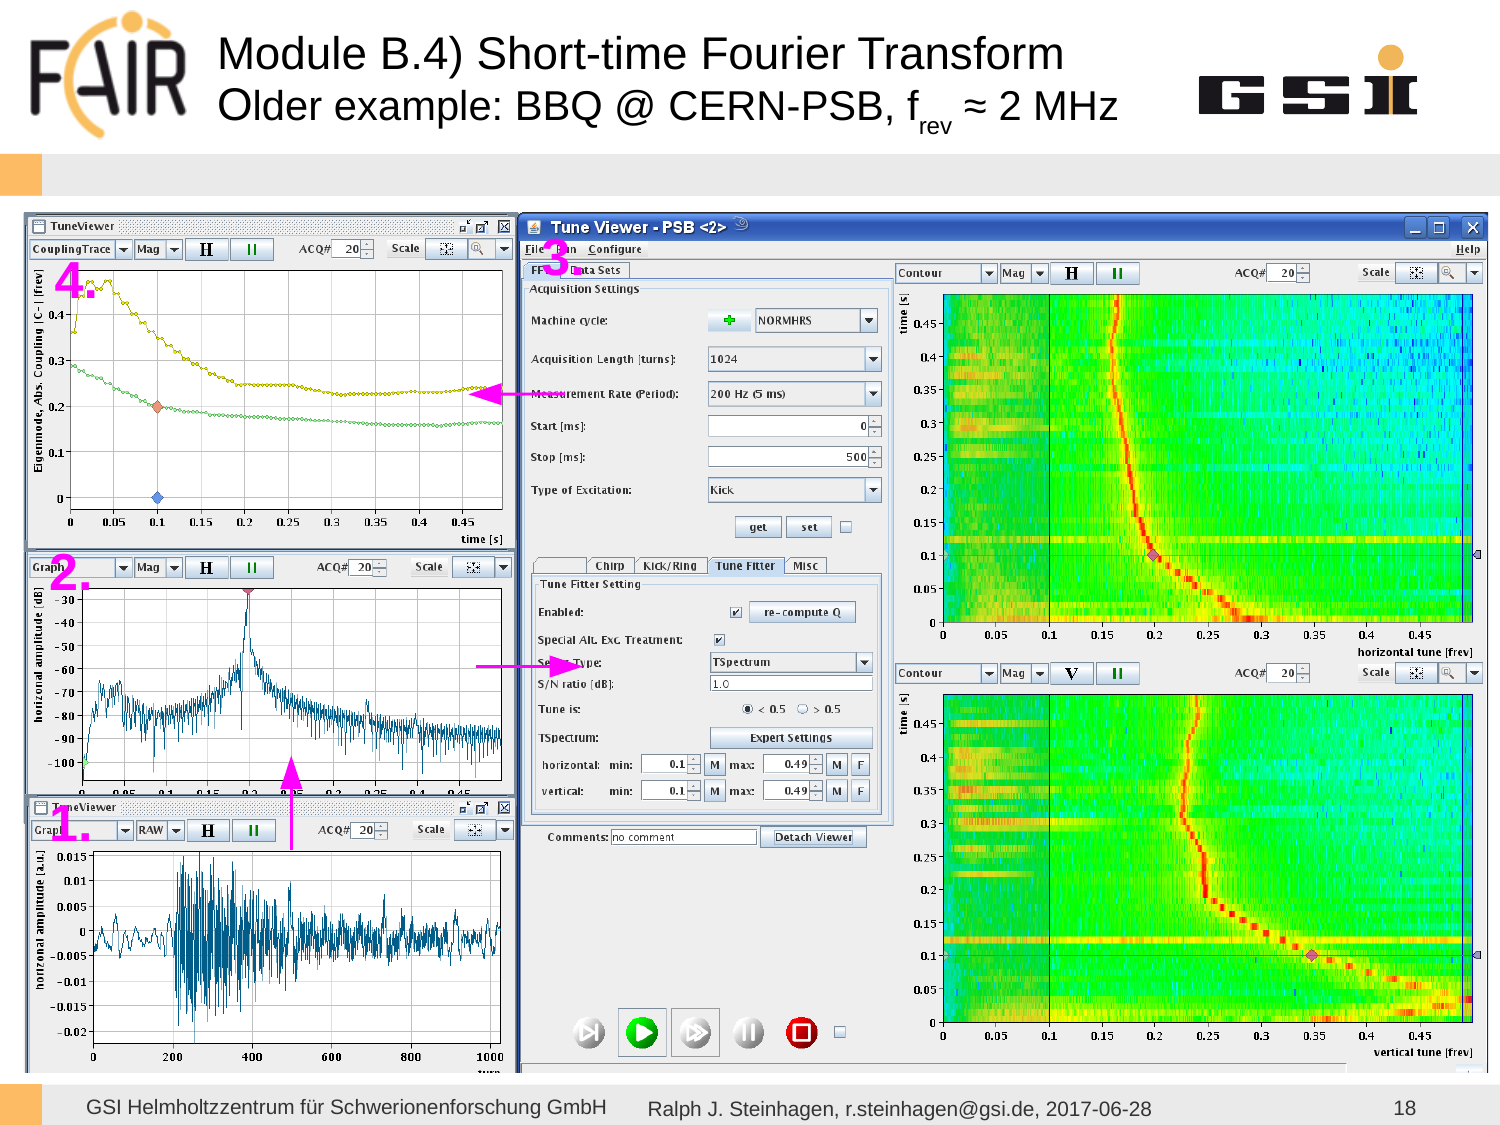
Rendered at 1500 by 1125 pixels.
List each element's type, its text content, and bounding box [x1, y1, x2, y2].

picture [1197, 42, 1419, 117]
picture [30, 9, 187, 141]
title Module B.4) Short-time Fourier Transform Older example: BBQ @ CERN-PSB, frev ≈ 2 MHz [217, 20, 1180, 147]
text_box 3. [526, 220, 600, 294]
picture [23, 212, 1489, 1073]
text_box 4. [39, 243, 114, 317]
text_box 2. [34, 536, 108, 610]
text_box 1. [34, 787, 108, 861]
